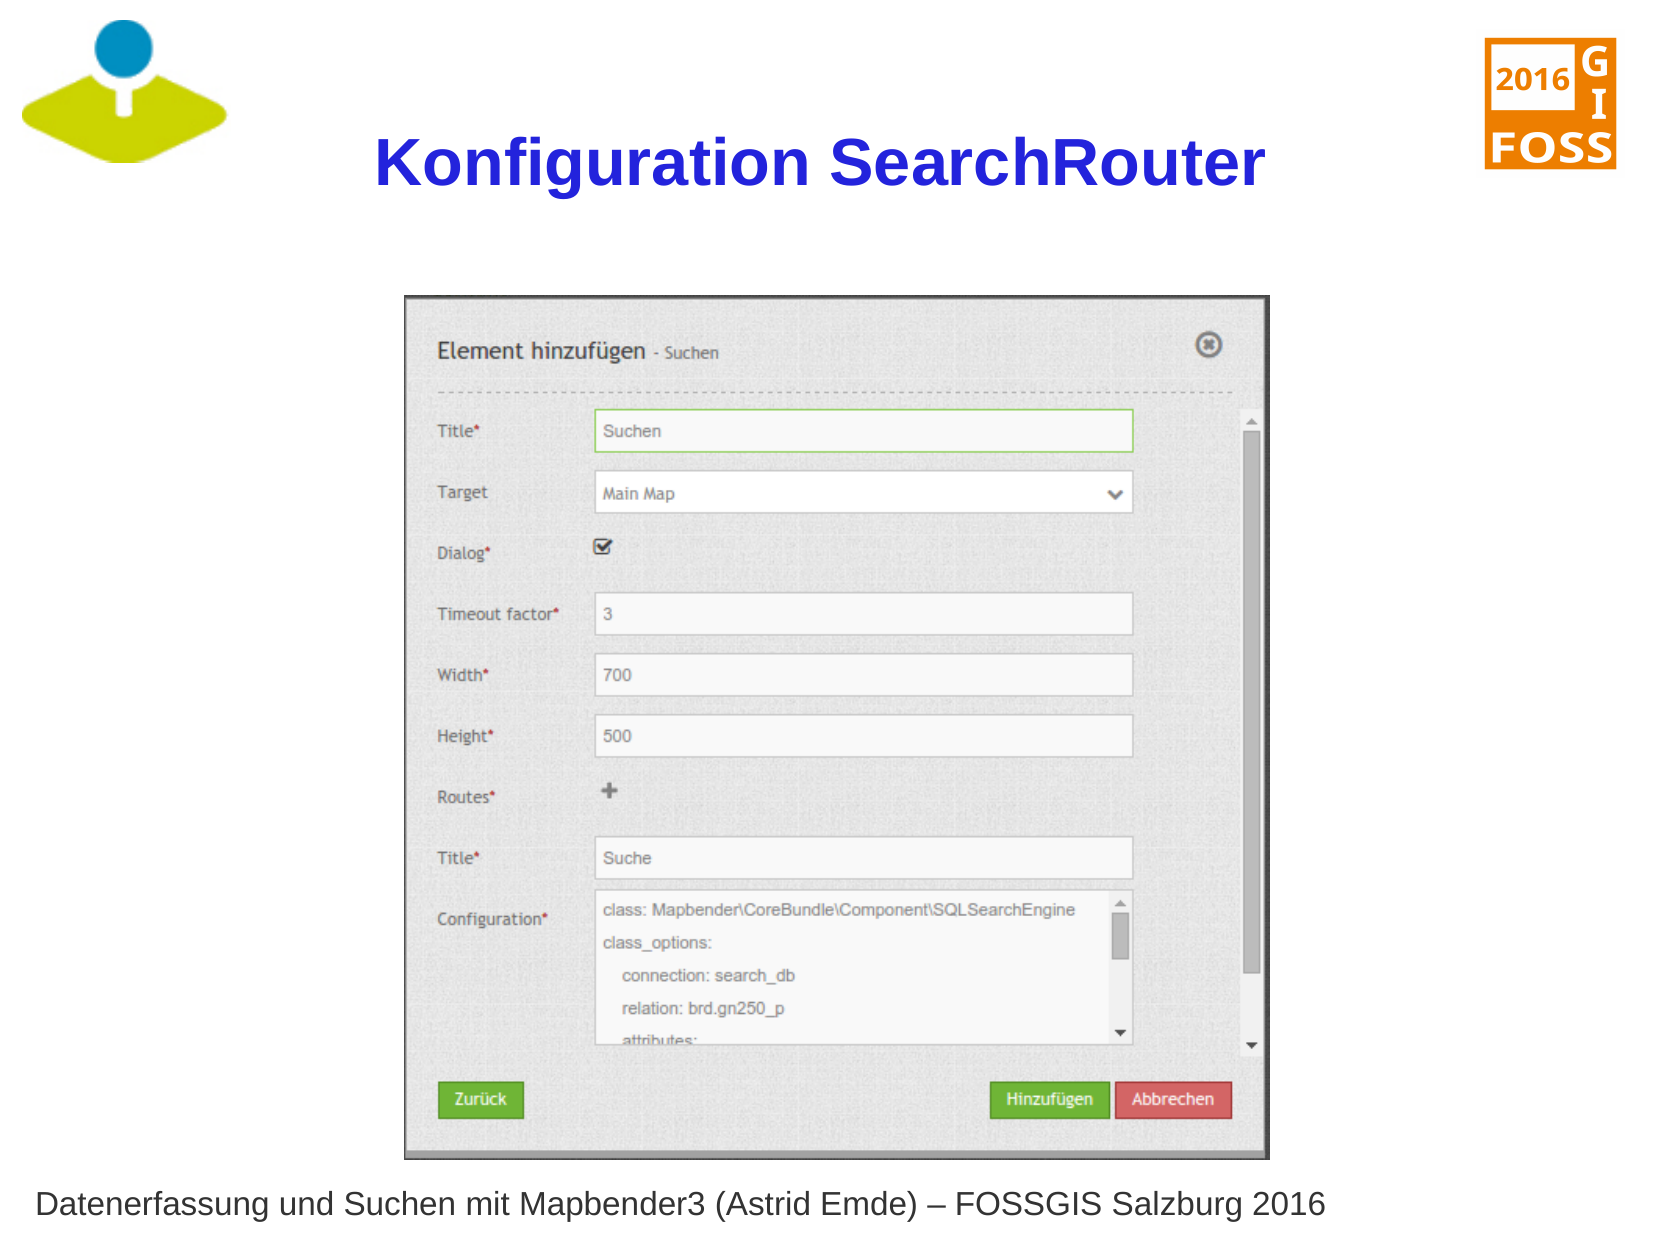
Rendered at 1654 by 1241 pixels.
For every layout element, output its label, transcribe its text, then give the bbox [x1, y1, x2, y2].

title Konfiguration SearchRouter [76, 88, 1565, 237]
picture [404, 295, 1270, 1160]
picture [22, 20, 231, 163]
picture [1476, 29, 1625, 178]
